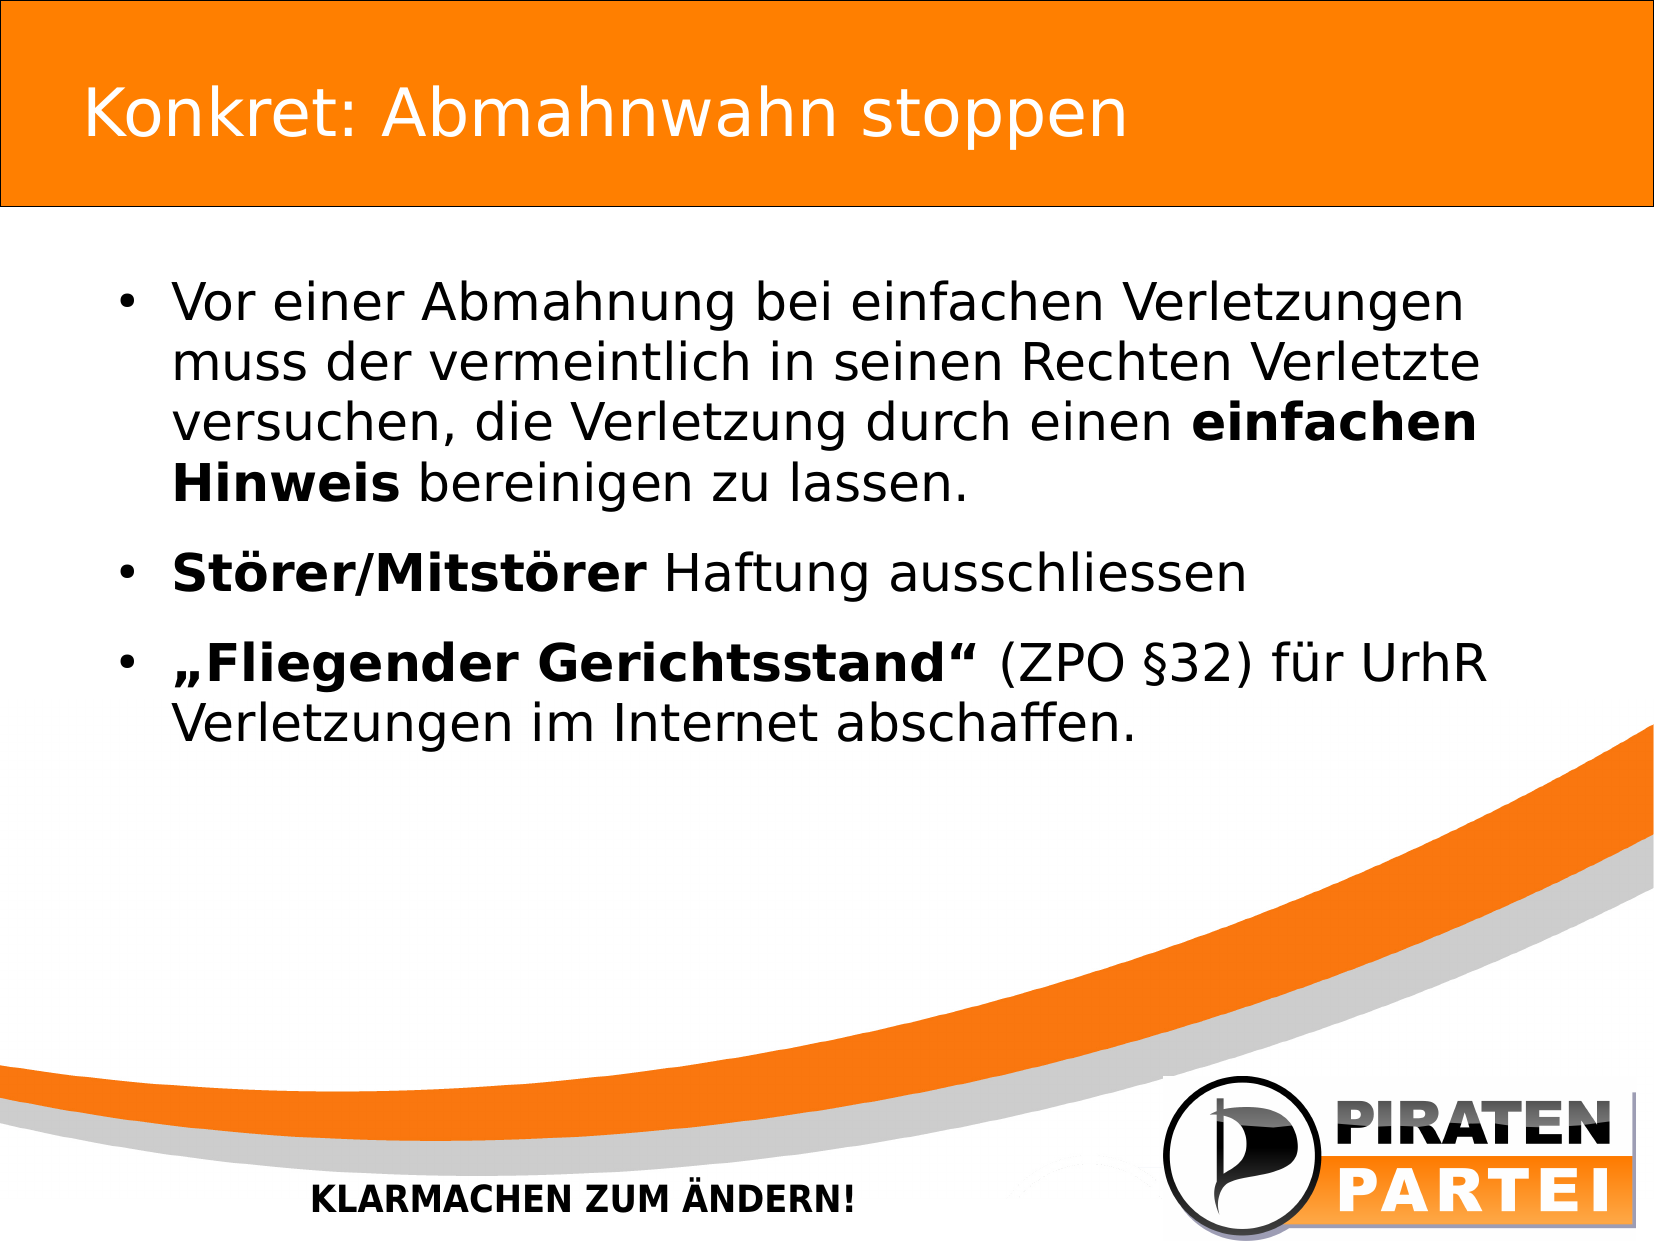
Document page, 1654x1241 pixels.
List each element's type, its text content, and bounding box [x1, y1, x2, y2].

picture [392, 1190, 399, 1197]
title Konkret: Abmahnwahn stoppen [82, 56, 1571, 170]
picture [0, 699, 1654, 1241]
list Vor einer Abmahnung bei einfachen Verletzungen muss der vermeintlich in seinen Rechten Verletzte versuchen, die Verletzung durch einen einfachen Hinweis bereinigen zu lassen. Störer/Mitstörer Haftung ausschliessen „Fliegender Gerichtsstand“ (ZPO §32) für UrhR Verletzungen im Internet abschaffen. [82, 253, 1571, 1073]
picture [796, 1190, 803, 1197]
picture [745, 1190, 756, 1199]
